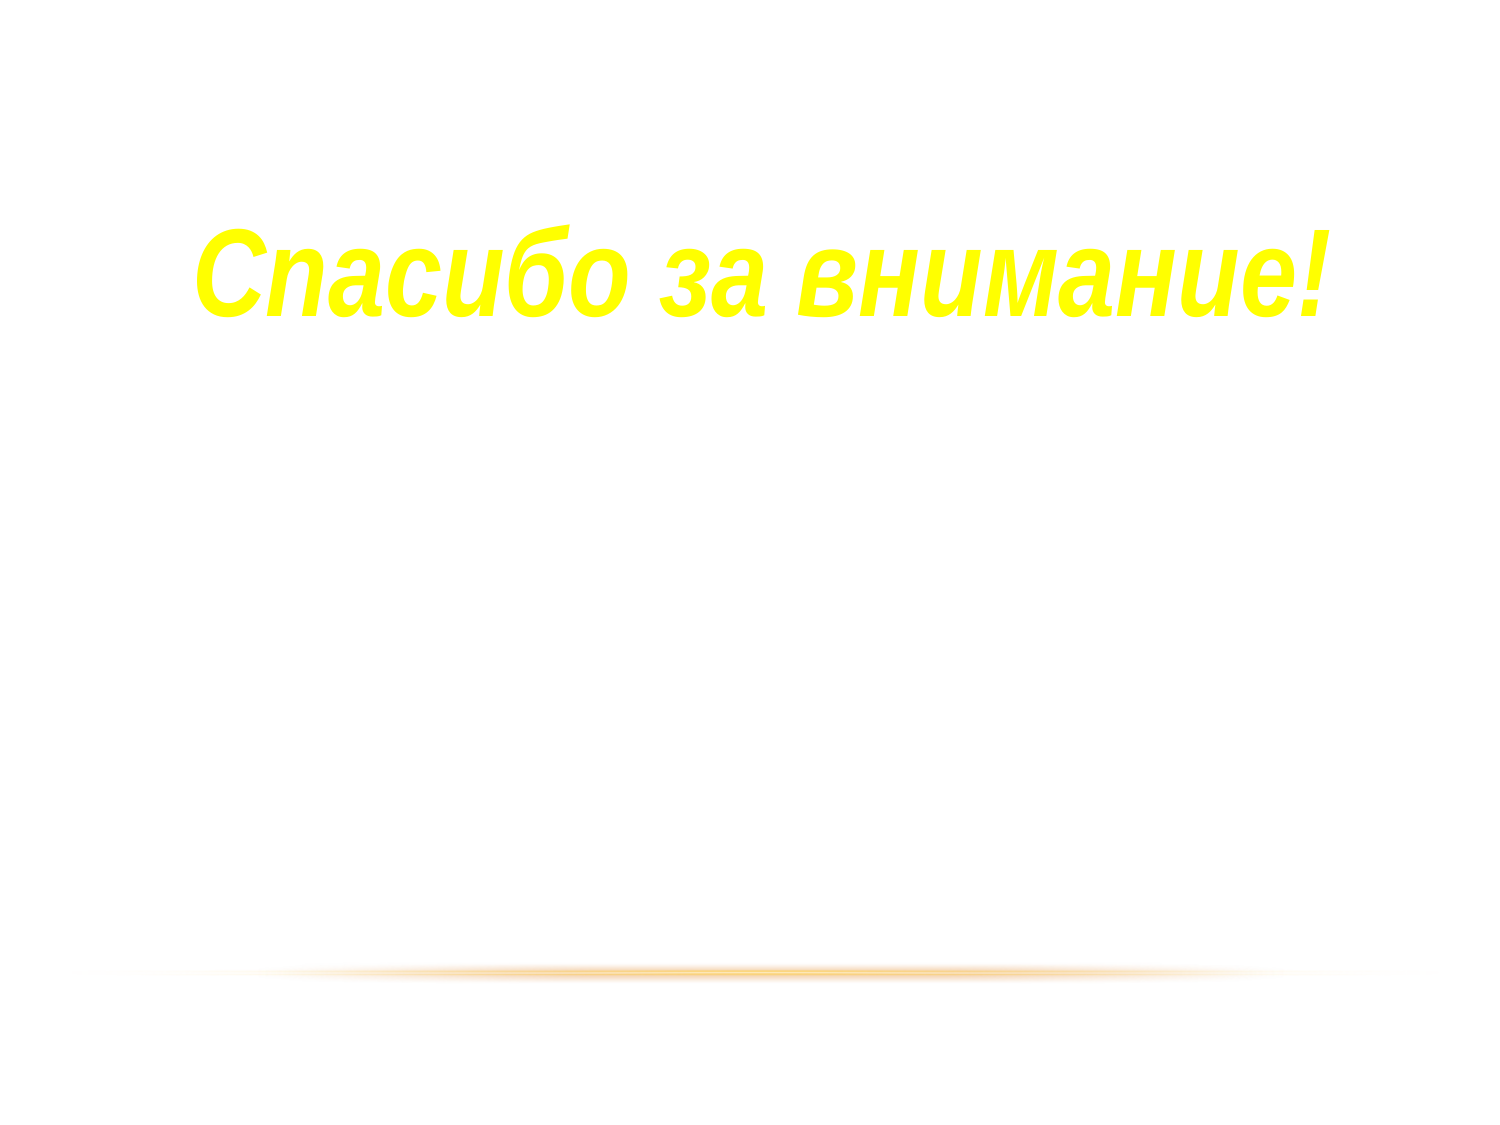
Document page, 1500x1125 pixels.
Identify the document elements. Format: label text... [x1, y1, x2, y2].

title Спасибо за внимание! [112, 184, 1413, 669]
